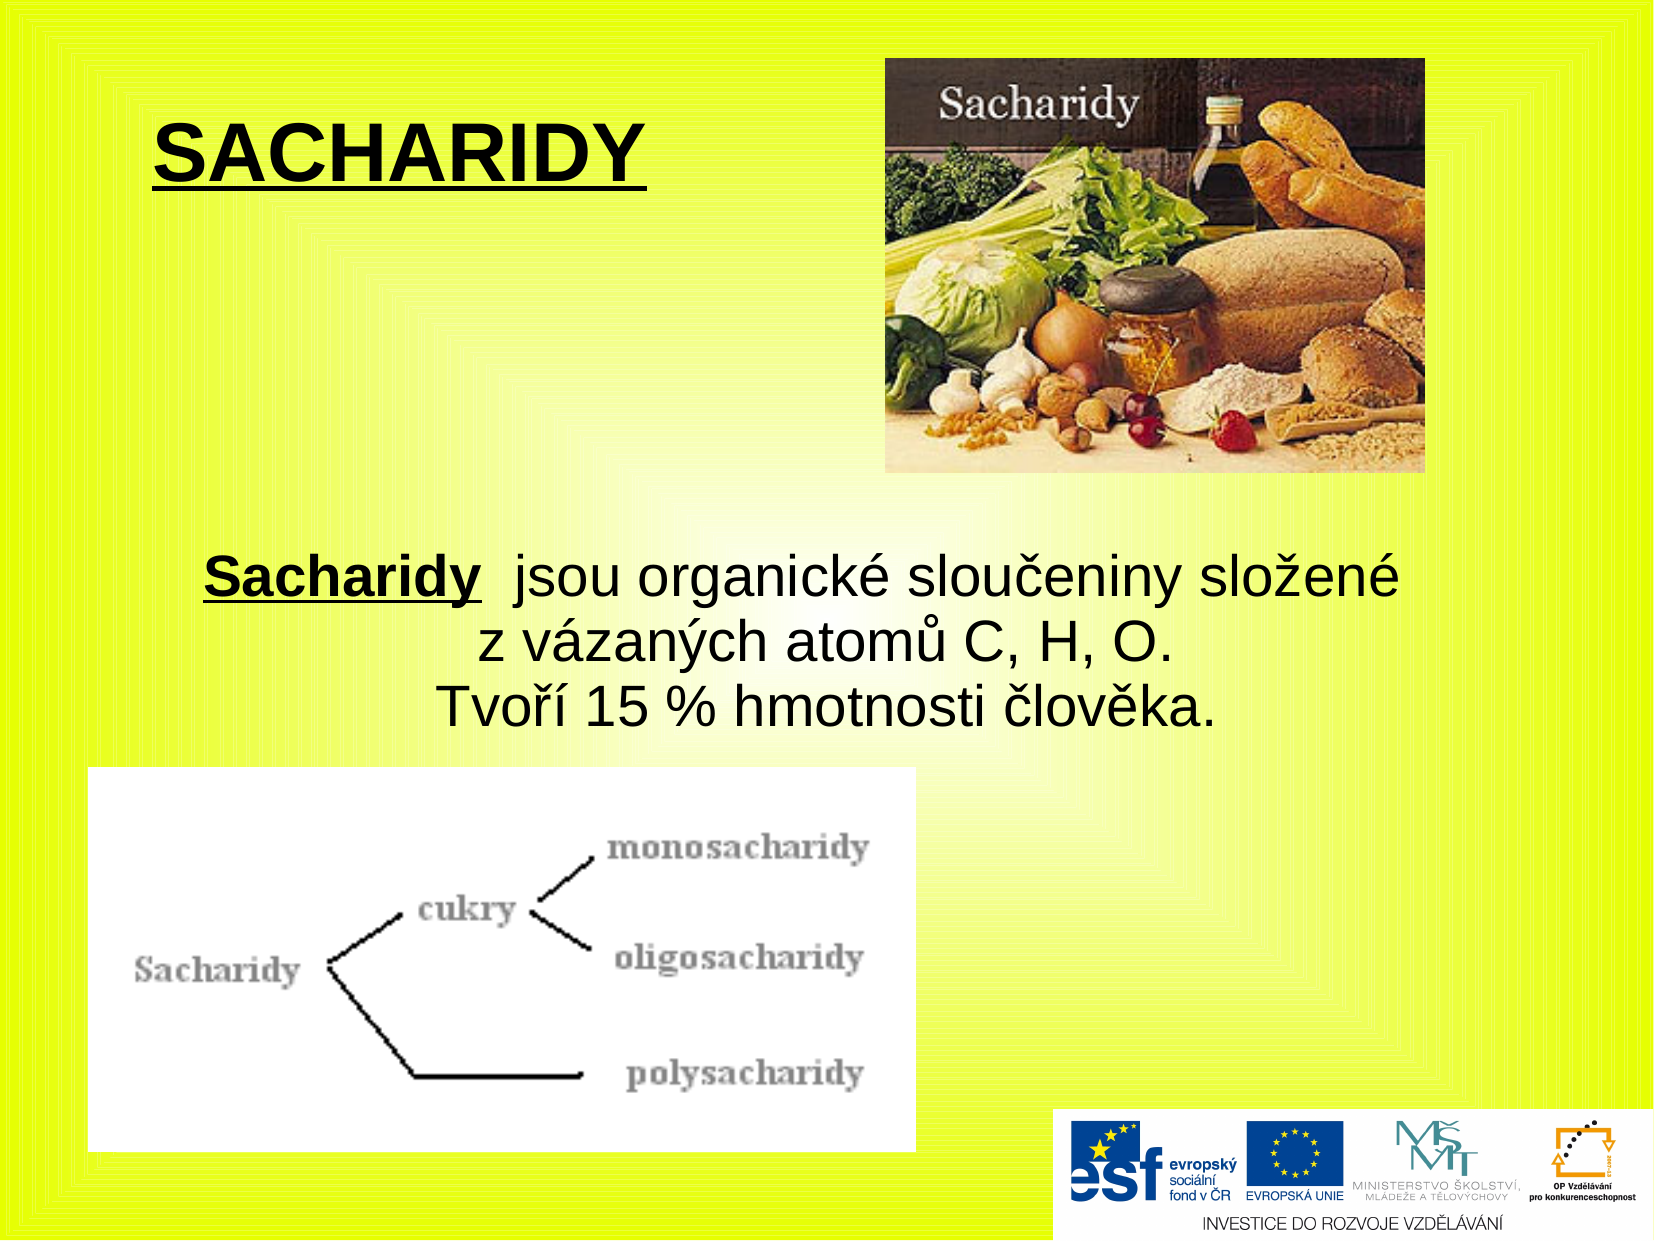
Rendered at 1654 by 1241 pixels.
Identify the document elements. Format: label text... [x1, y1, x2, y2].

picture [885, 58, 1425, 473]
picture [1053, 1109, 1654, 1241]
picture [88, 767, 916, 1152]
list Sacharidy jsou organické sloučeniny složené z vázaných atomů C, H, O. Tvoří 15 % hmotnosti člověka. [82, 543, 1571, 740]
title SACHARIDY [82, 49, 1571, 257]
